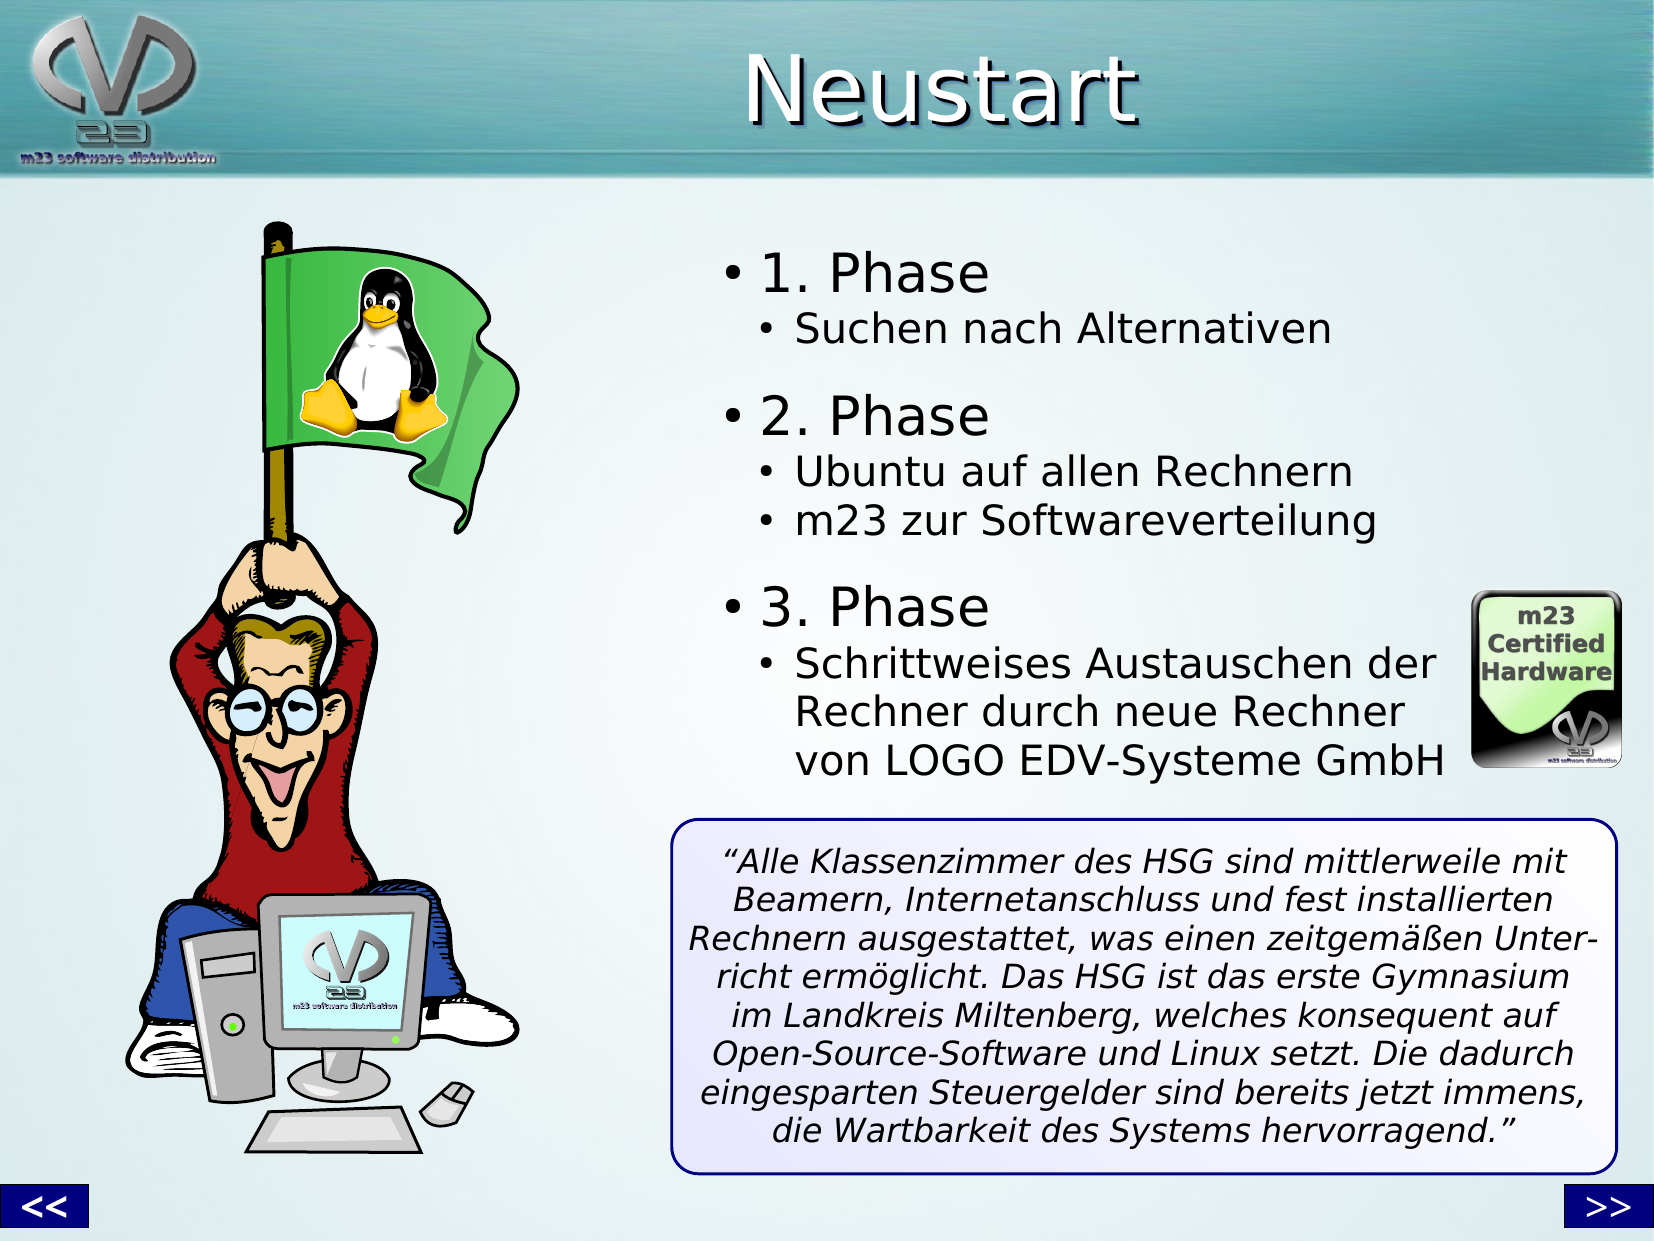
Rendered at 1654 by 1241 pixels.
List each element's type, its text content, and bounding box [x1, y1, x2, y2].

picture [0, 0, 1654, 1241]
text_box “Alle Klassenzimmer des HSG sind mittlerweile mit Beamern, Internetanschluss und fest installierten Rechnern ausgestattet, was einen zeitgemäßen Unter- richt ermöglicht. Das HSG ist das erste Gymnasium im Landkreis Miltenberg, welches konsequent auf Open-Source-Software und Linux setzt. Die dadurch eingesparten Steuergelder sind bereits jetzt immens, die Wartbarkeit des Systems hervorragend.” [671, 819, 1617, 1174]
title Neustart [224, 2, 1654, 178]
text_box 1. Phase Suchen nach Alternativen 2. Phase Ubuntu auf allen Rechnern m23 zur Softwareverteilung 3. Phase Schrittweises Austauschen der Rechner durch neue Rechner von LOGO EDV-Systeme GmbH [723, 210, 1583, 756]
